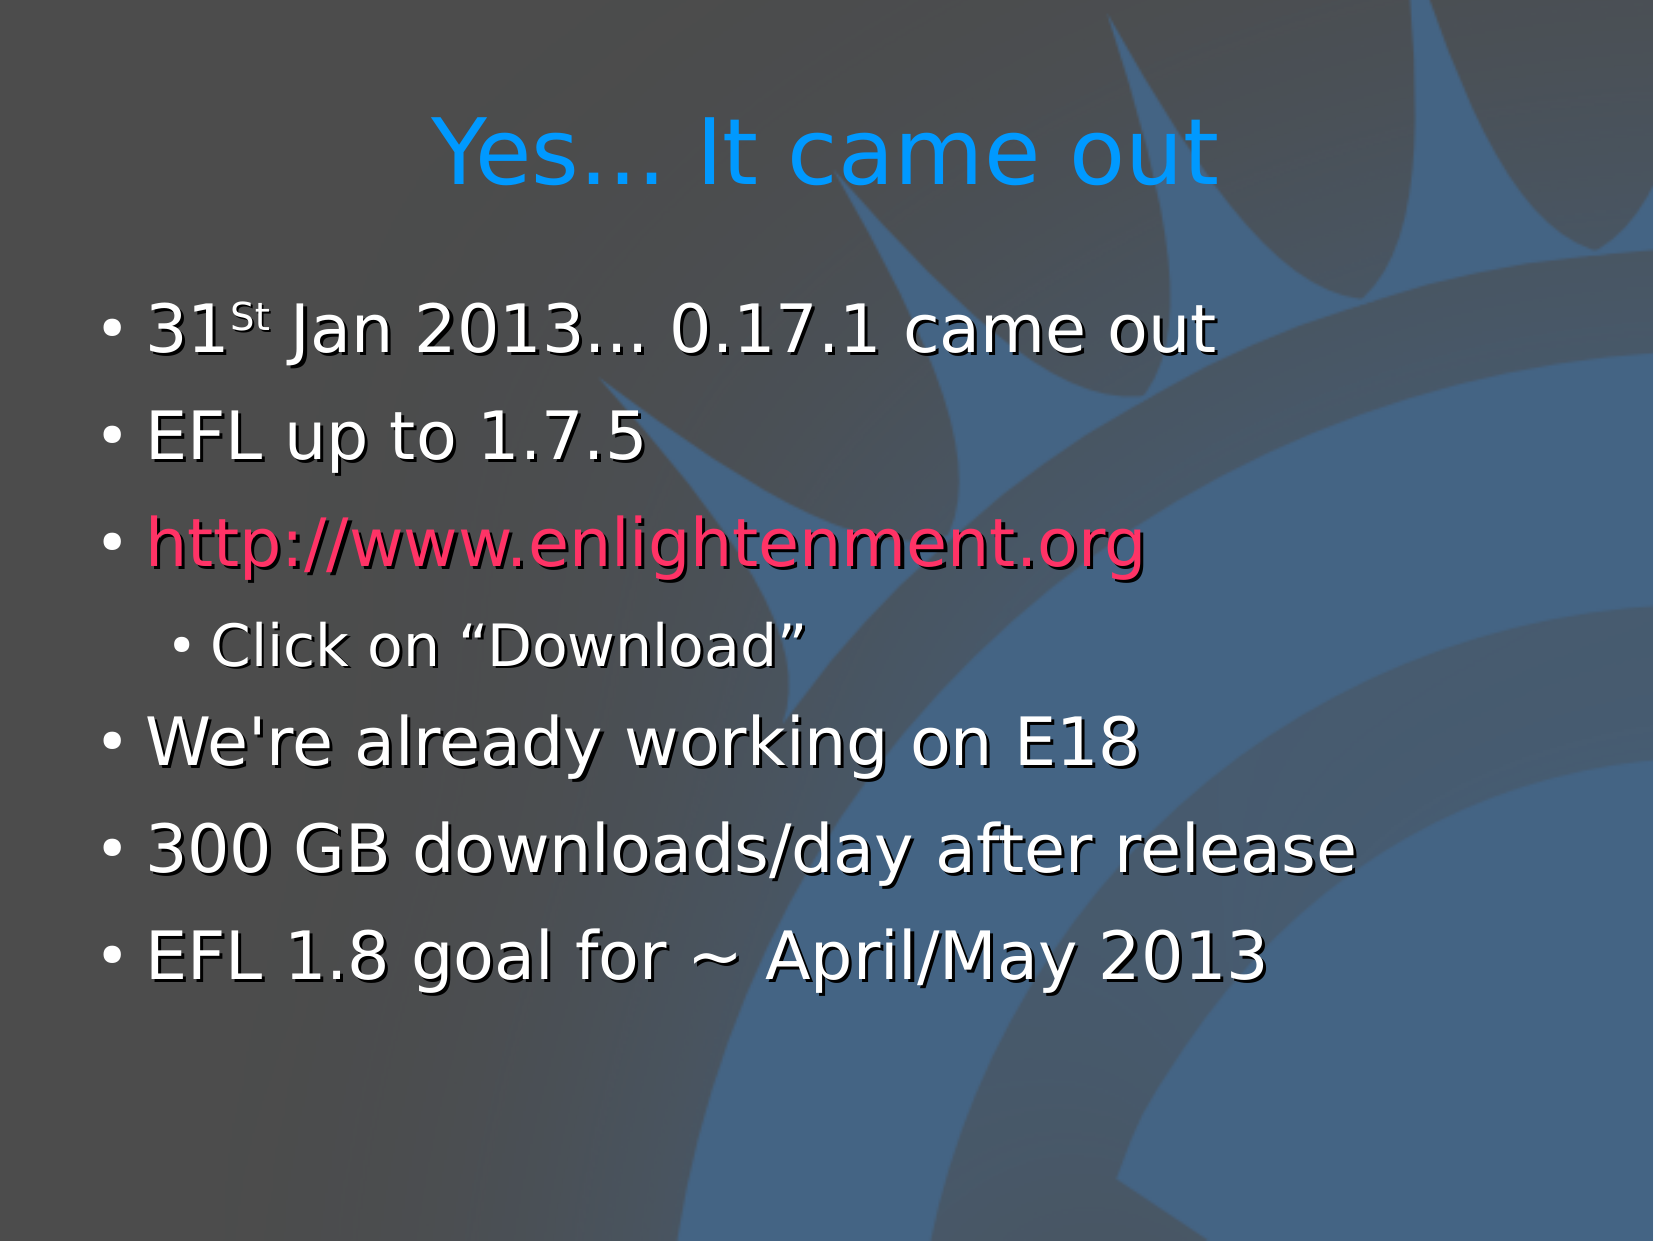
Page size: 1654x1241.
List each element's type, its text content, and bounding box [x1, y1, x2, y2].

list 31St Jan 2013... 0.17.1 came out EFL up to 1.7.5 http://www.enlightenment.org Click on “Download” We're already working on E18 300 GB downloads/day after release EFL 1.8 goal for ~ April/May 2013 [82, 290, 1576, 1010]
title Yes... It came out [82, 49, 1571, 257]
picture [0, 0, 1654, 1241]
